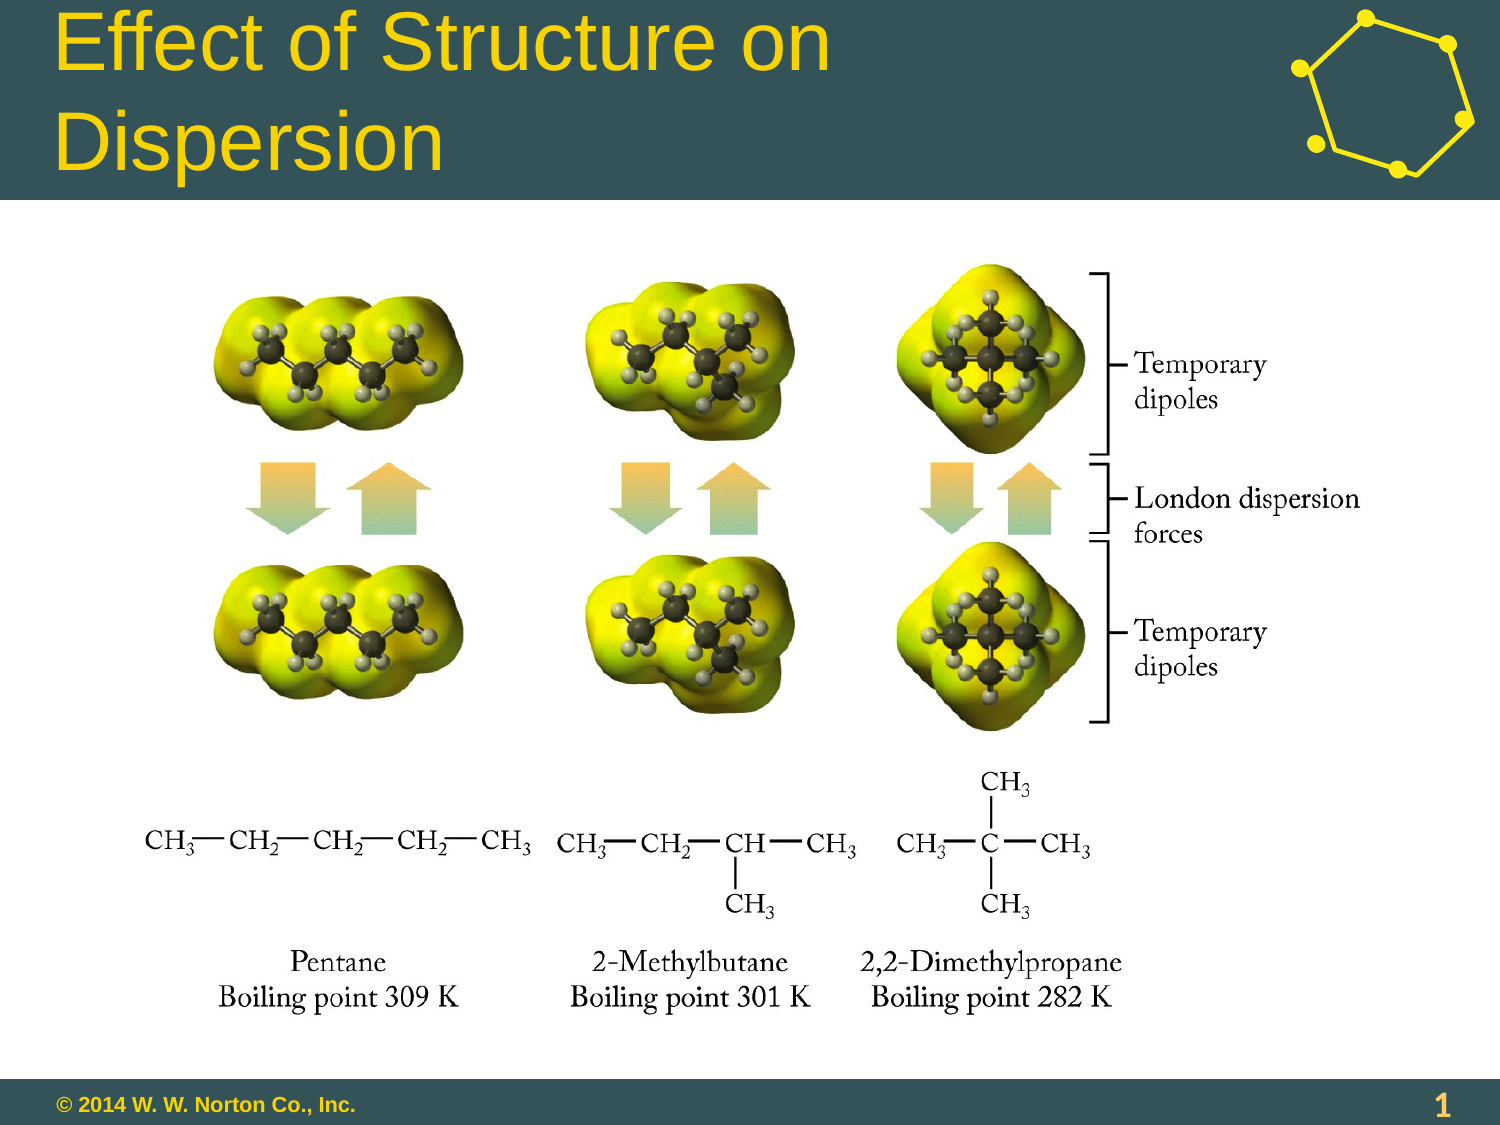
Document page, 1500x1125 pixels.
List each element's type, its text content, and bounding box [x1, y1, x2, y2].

slide_number <number> [1417, 1076, 1468, 1125]
picture [130, 244, 1370, 1025]
title Effect of Structure on Dispersion [37, 0, 1118, 175]
